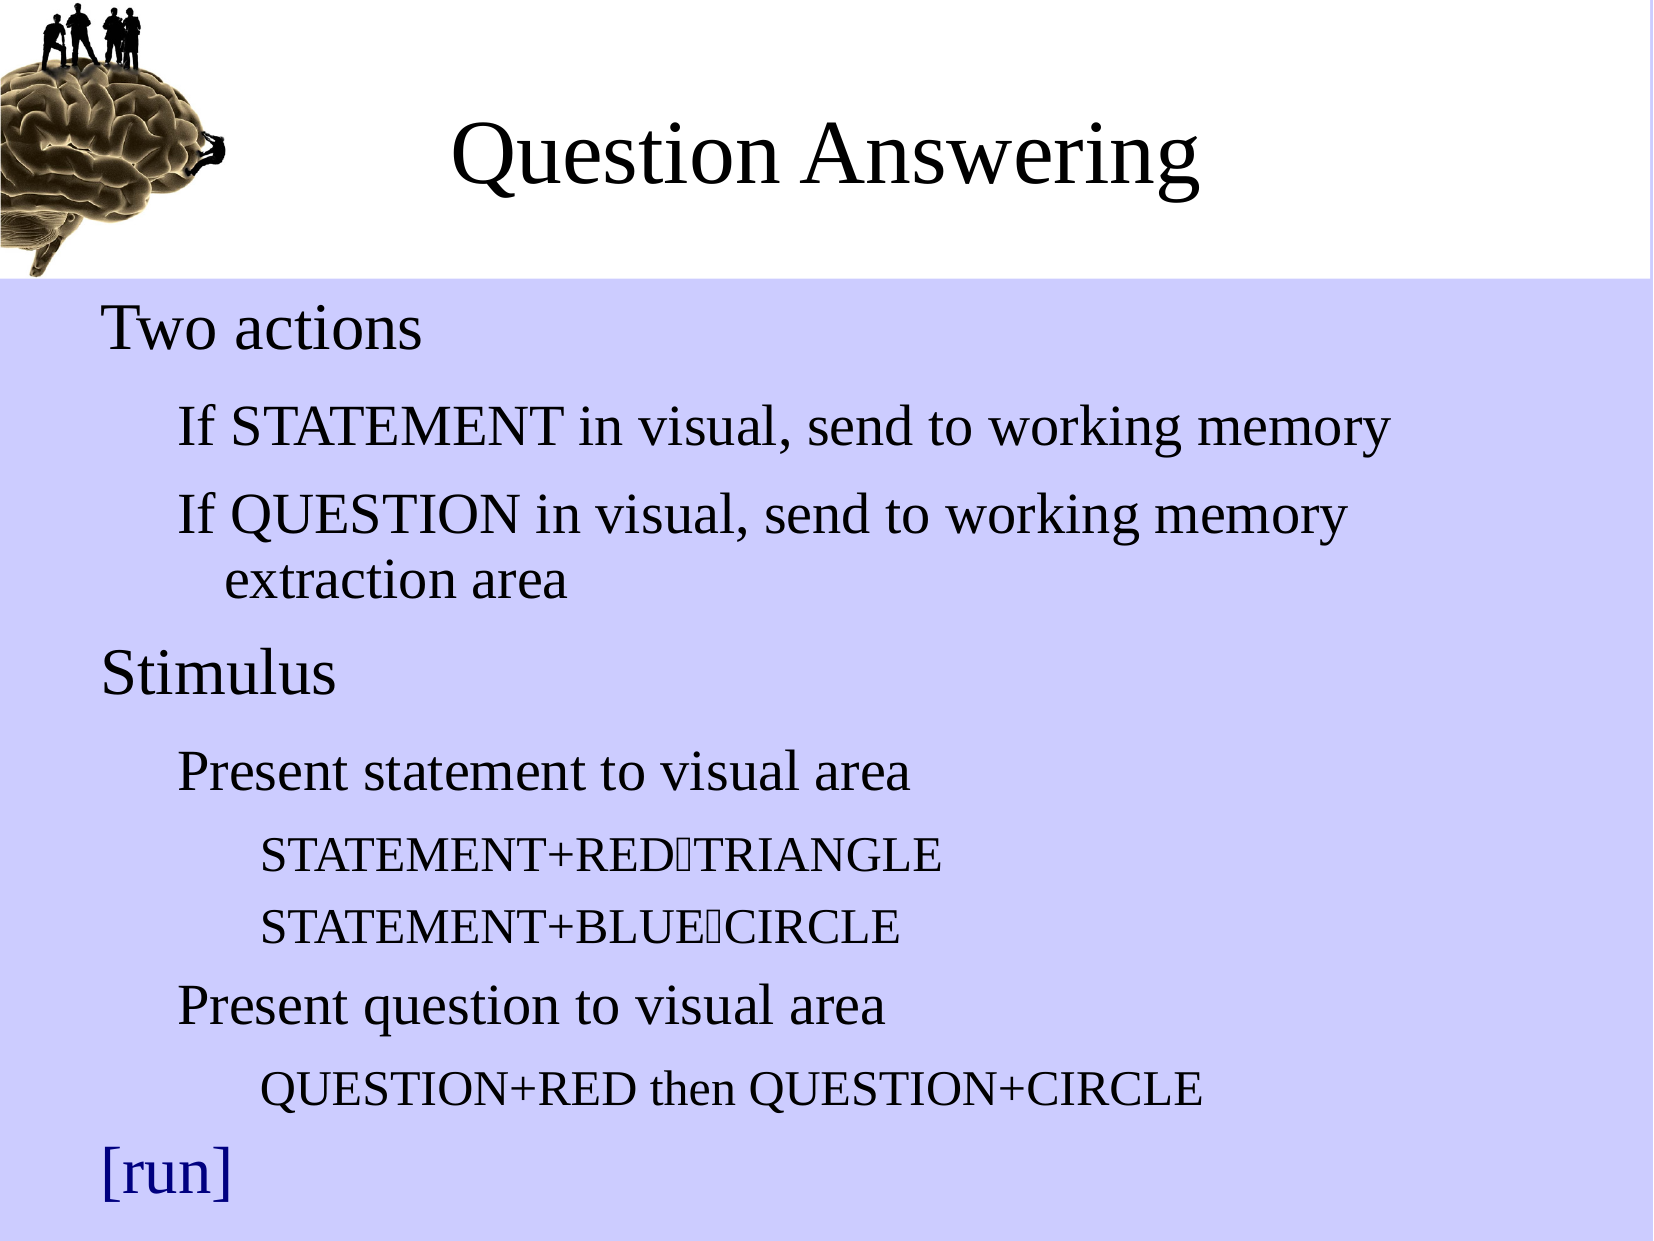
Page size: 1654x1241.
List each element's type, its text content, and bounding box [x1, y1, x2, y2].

picture [0, 0, 226, 278]
list Two actions If STATEMENT in visual, send to working memory If QUESTION in visual, send to working memory extraction area Stimulus Present statement to visual area STATEMENT+REDTRIANGLE STATEMENT+BLUECIRCLE Present question to visual area QUESTION+RED then QUESTION+CIRCLE [run] [82, 290, 1571, 1216]
title Question Answering [82, 56, 1571, 250]
